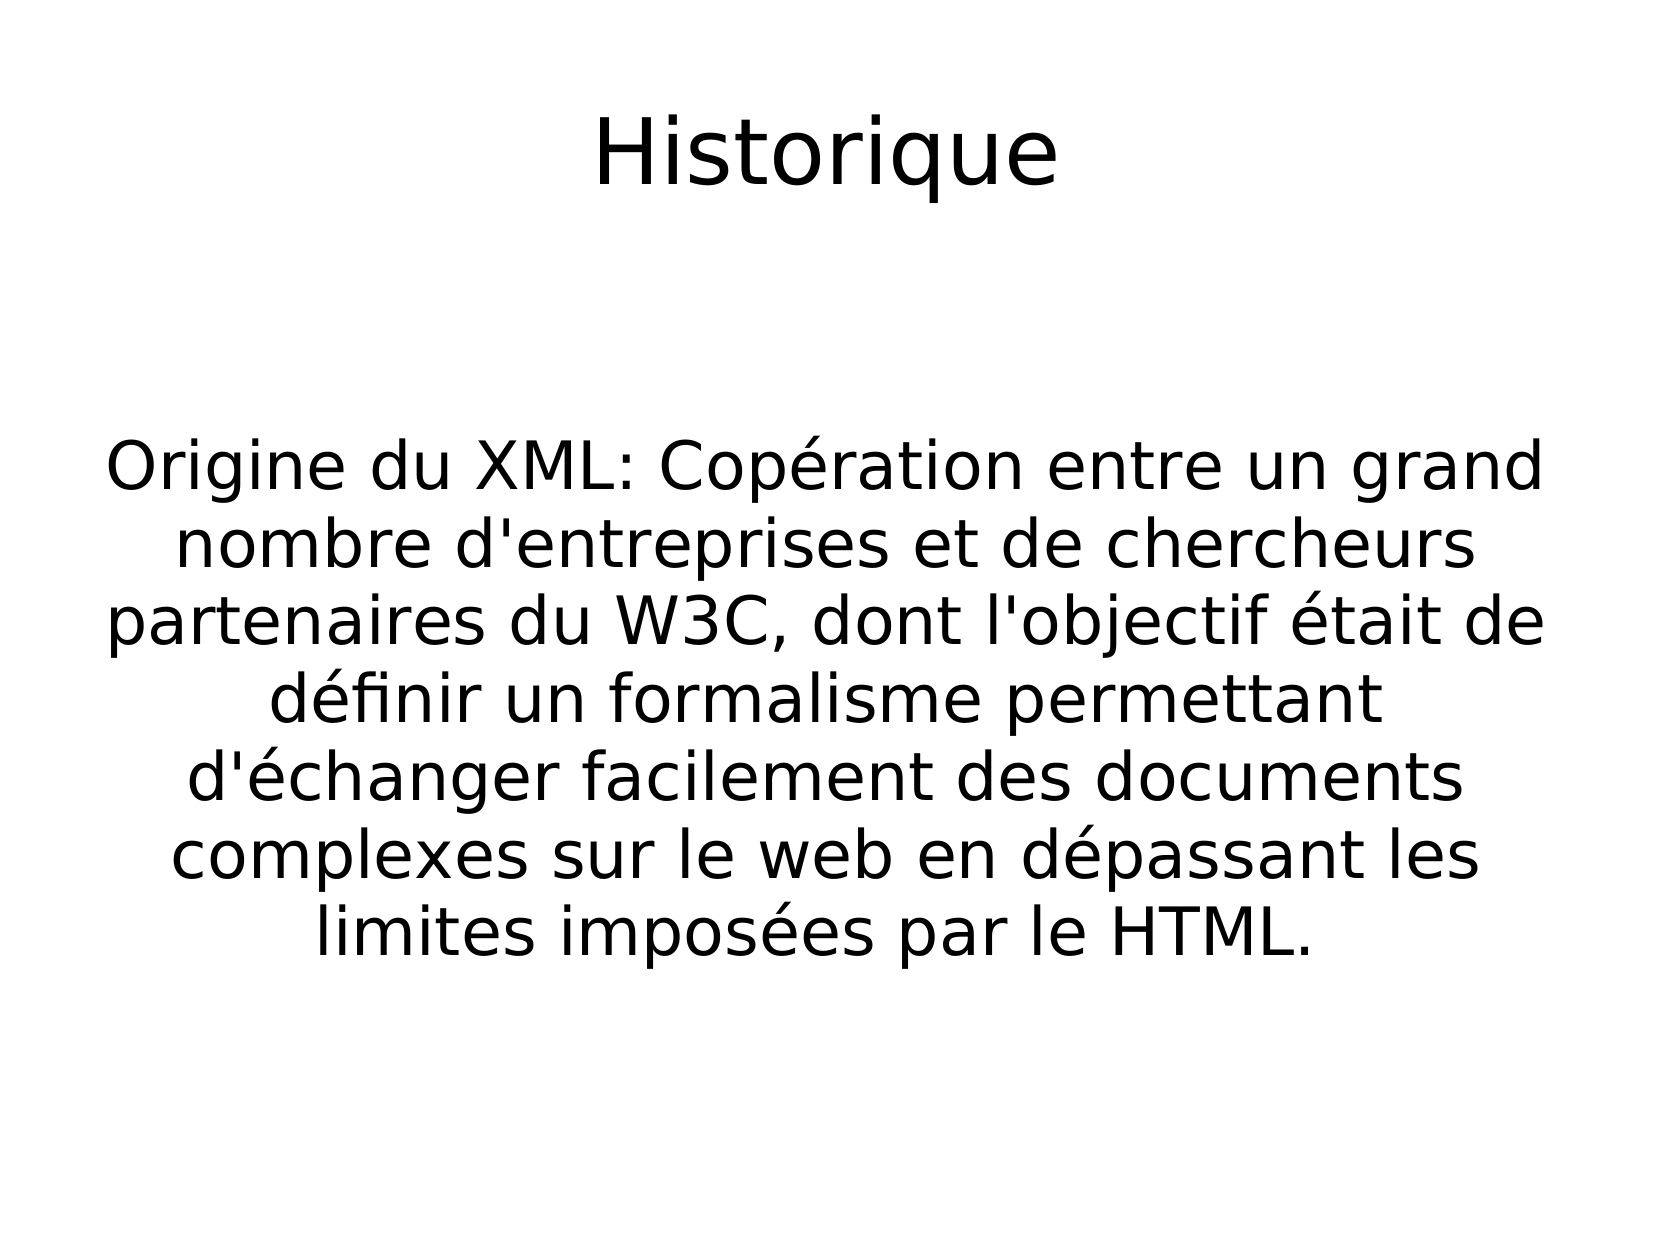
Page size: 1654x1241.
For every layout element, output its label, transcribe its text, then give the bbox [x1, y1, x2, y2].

subtitle Origine du XML: Copération entre un grand nombre d'entreprises et de chercheurs partenaires du W3C, dont l'objectif était de définir un formalisme permettant d'échanger facilement des documents complexes sur le web en dépassant les limites imposées par le HTML. [82, 290, 1571, 1109]
title Historique [82, 49, 1571, 257]
